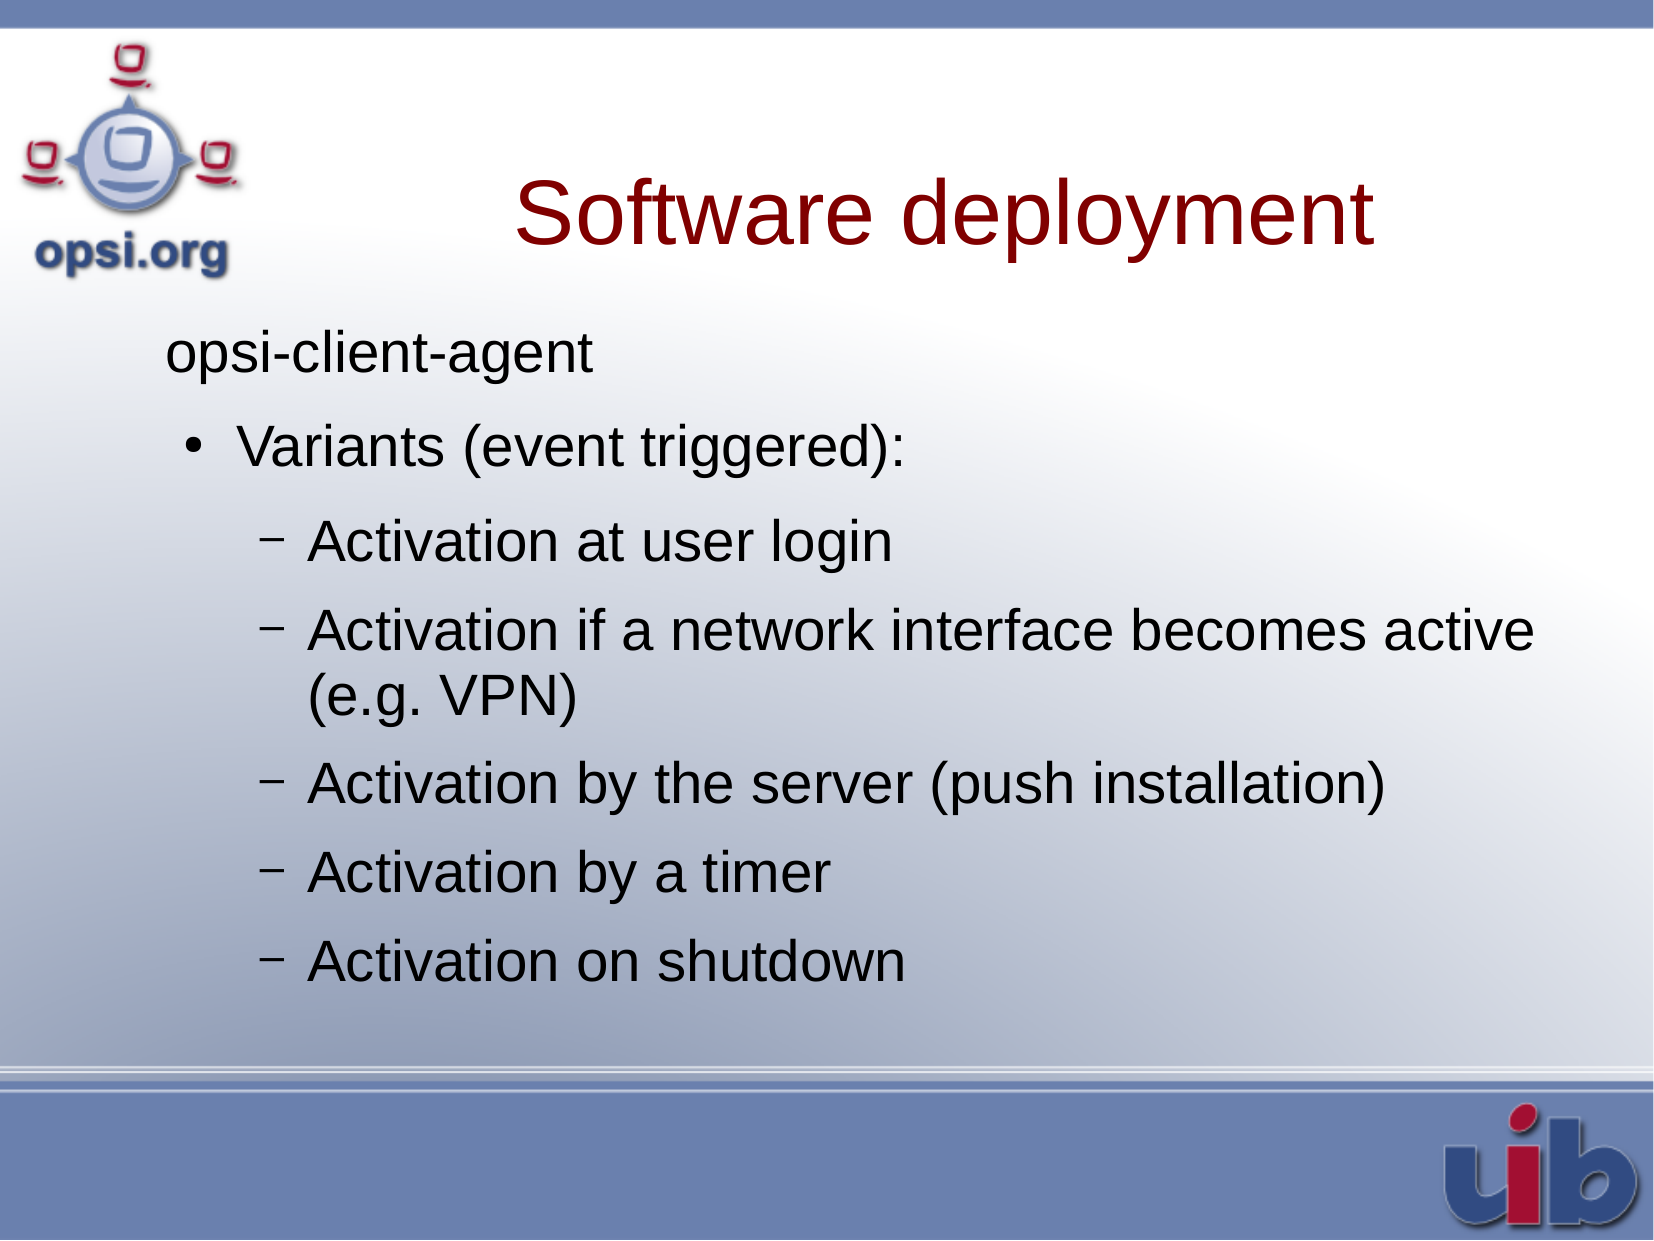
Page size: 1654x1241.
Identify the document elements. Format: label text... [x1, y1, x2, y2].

picture [0, 0, 1654, 1241]
title Software deployment [236, 147, 1654, 278]
list opsi-client-agent Variants (event triggered): Activation at user login Activation if a network interface becomes active (e.g. VPN) Activation by the server (push installation) Activation by a timer Activation on shutdown [165, 319, 1648, 1034]
